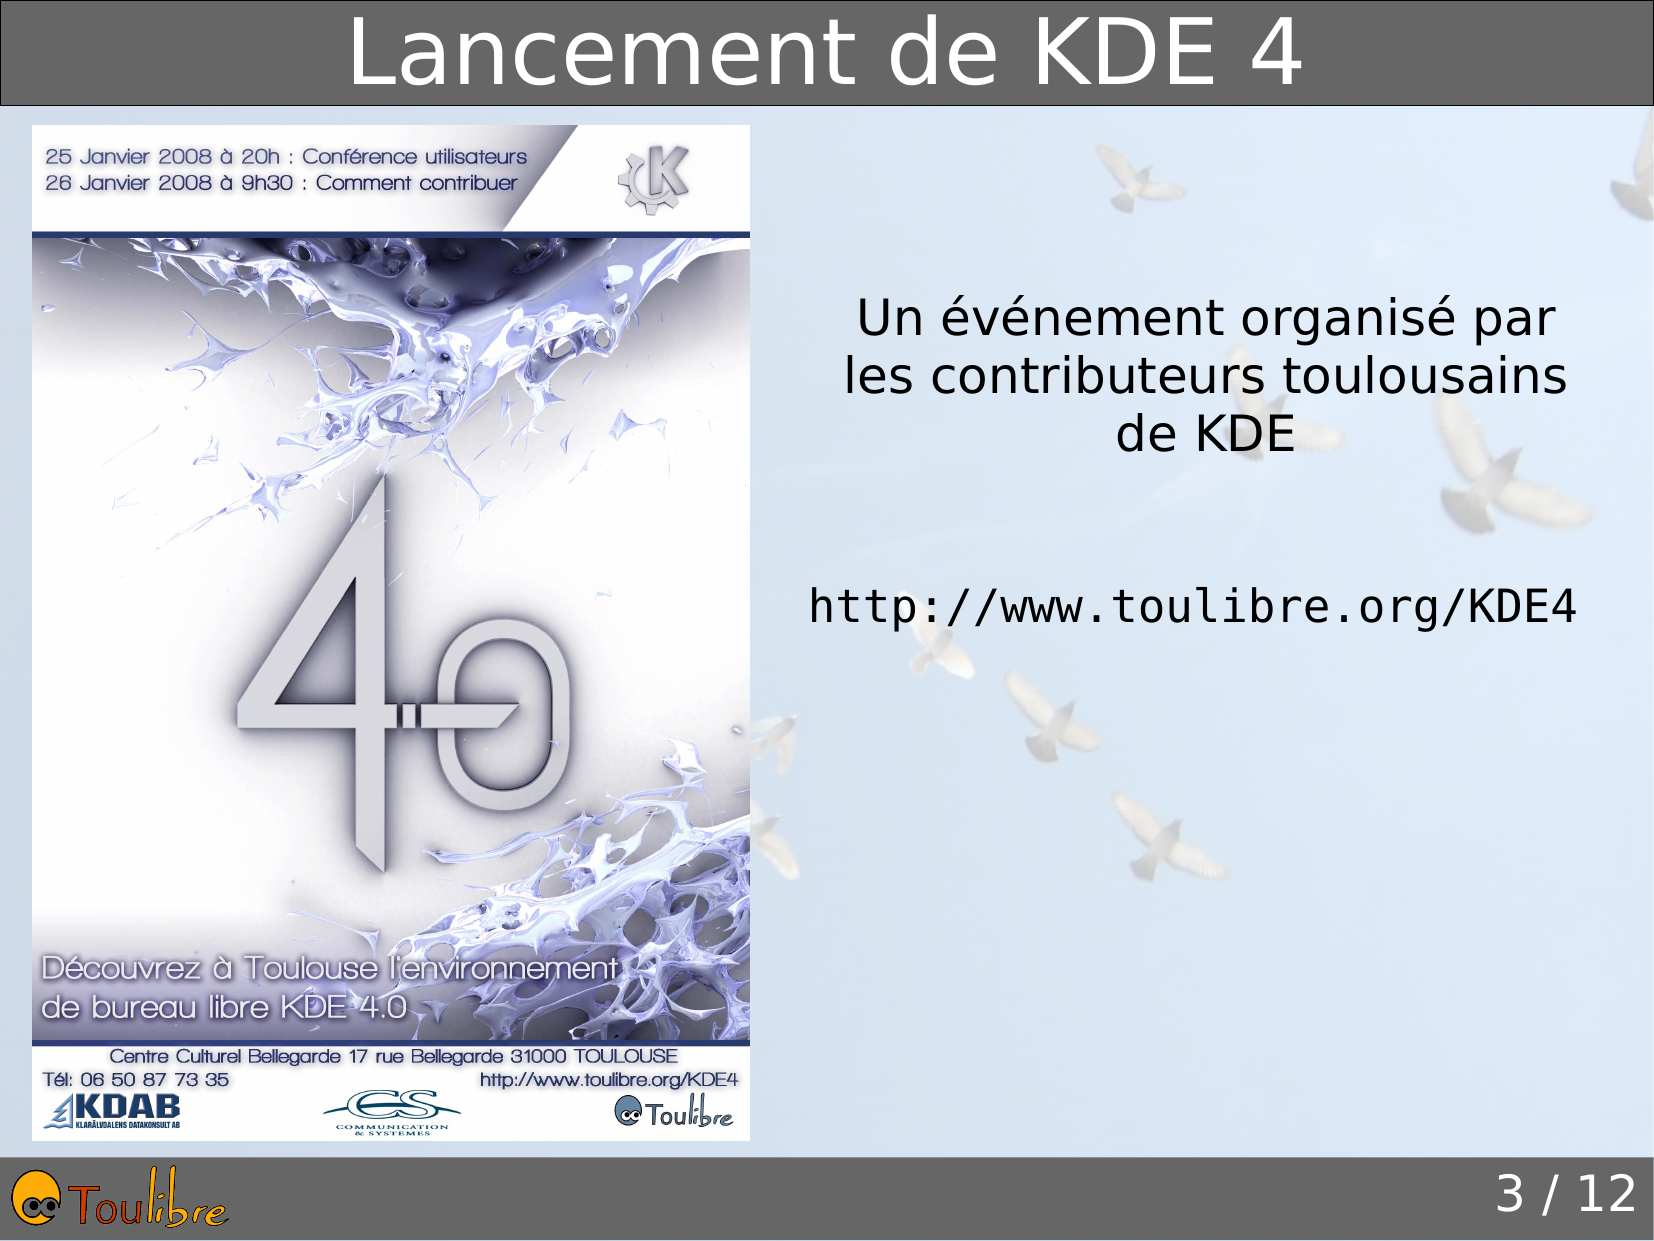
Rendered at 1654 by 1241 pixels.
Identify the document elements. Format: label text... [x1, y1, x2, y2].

text_box Un événement organisé par les contributeurs toulousains de KDE [804, 281, 1609, 471]
picture [32, 125, 750, 1141]
picture [11, 1165, 229, 1228]
title Lancement de KDE 4 [0, 0, 1654, 107]
text_box http://www.toulibre.org/KDE4 [793, 572, 1611, 641]
